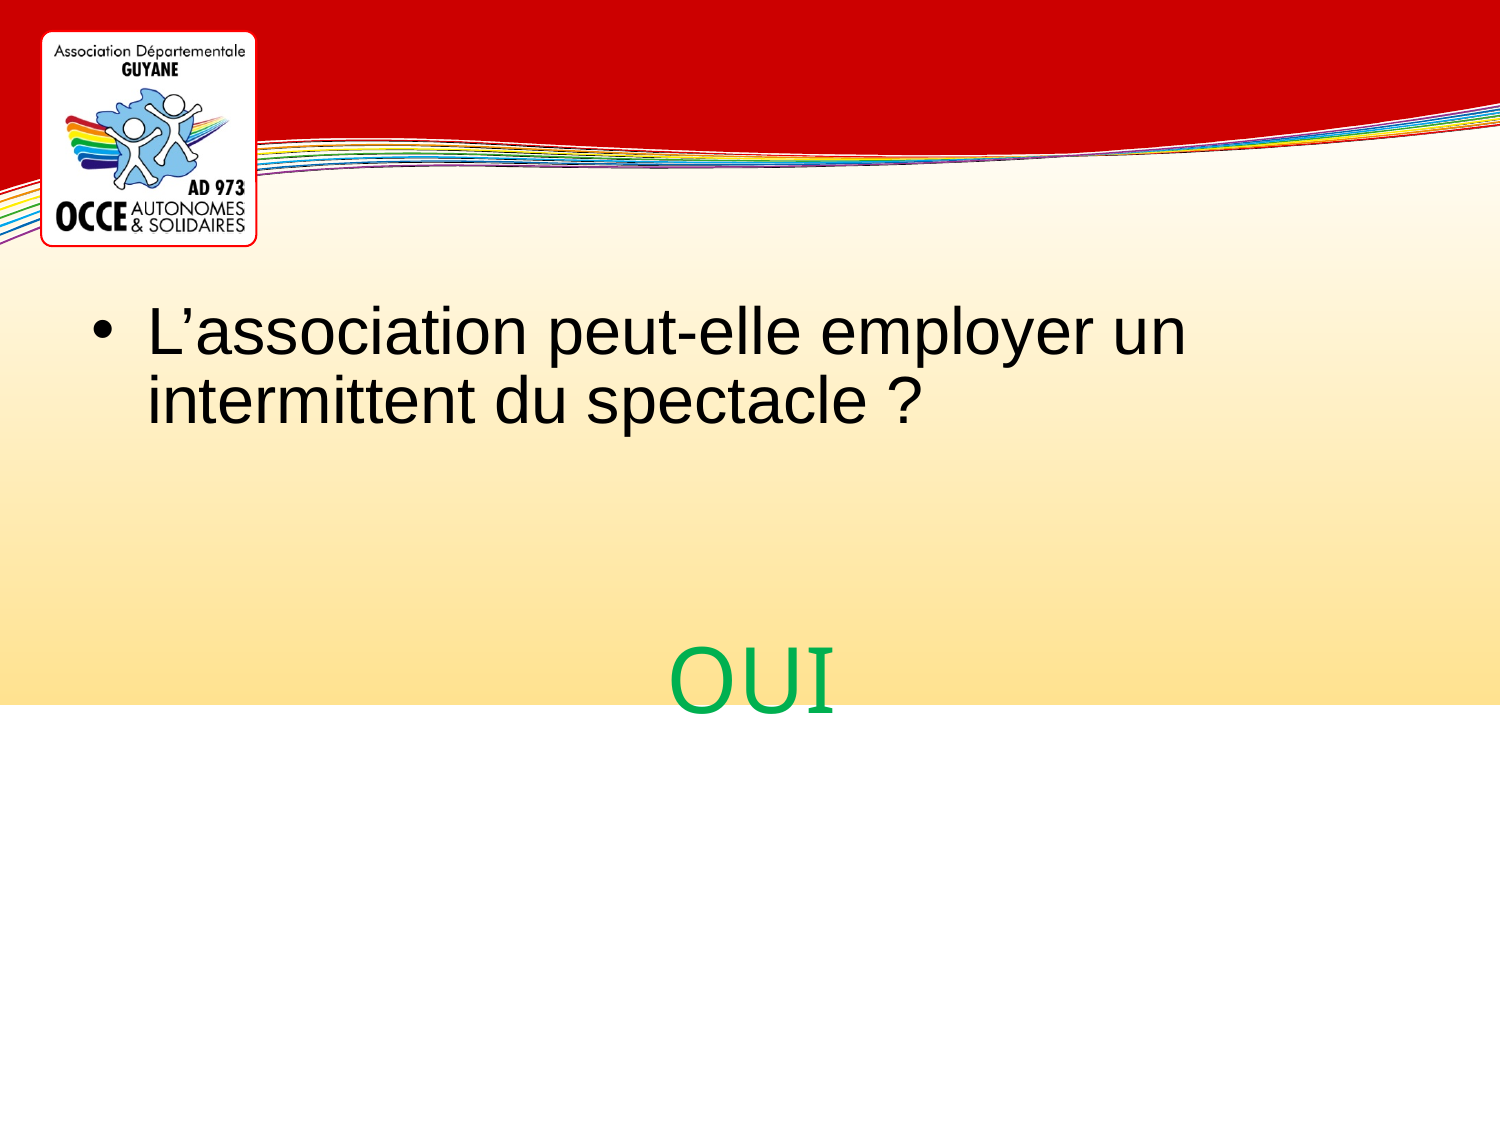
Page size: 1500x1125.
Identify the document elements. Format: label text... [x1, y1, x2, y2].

list L’association peut-elle employer un intermittent du spectacle ? OUI [76, 290, 1427, 1034]
picture [54, 44, 245, 234]
